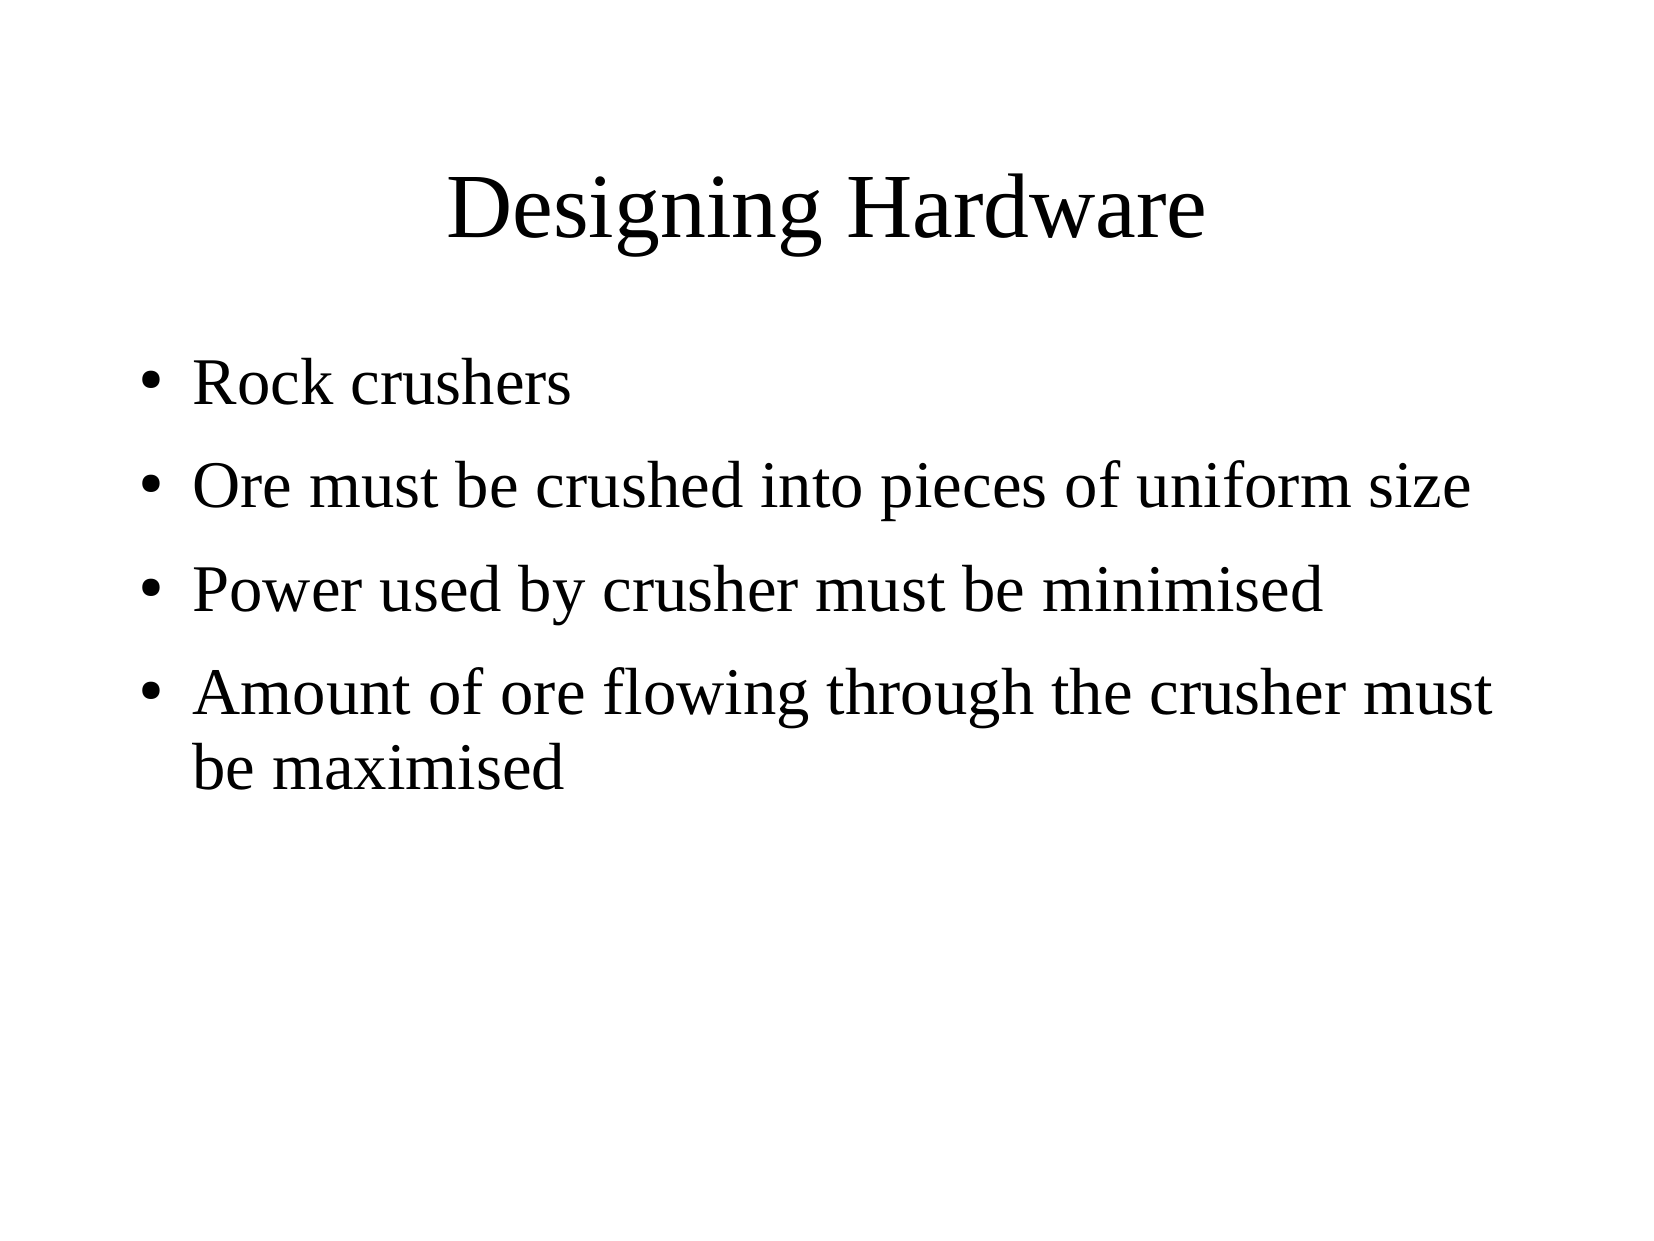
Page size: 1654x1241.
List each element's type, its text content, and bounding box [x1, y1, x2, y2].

list Rock crushers Ore must be crushed into pieces of uniform size Power used by crusher must be minimised Amount of ore flowing through the crusher must be maximised [121, 344, 1534, 1127]
title Designing Hardware [121, 102, 1534, 311]
